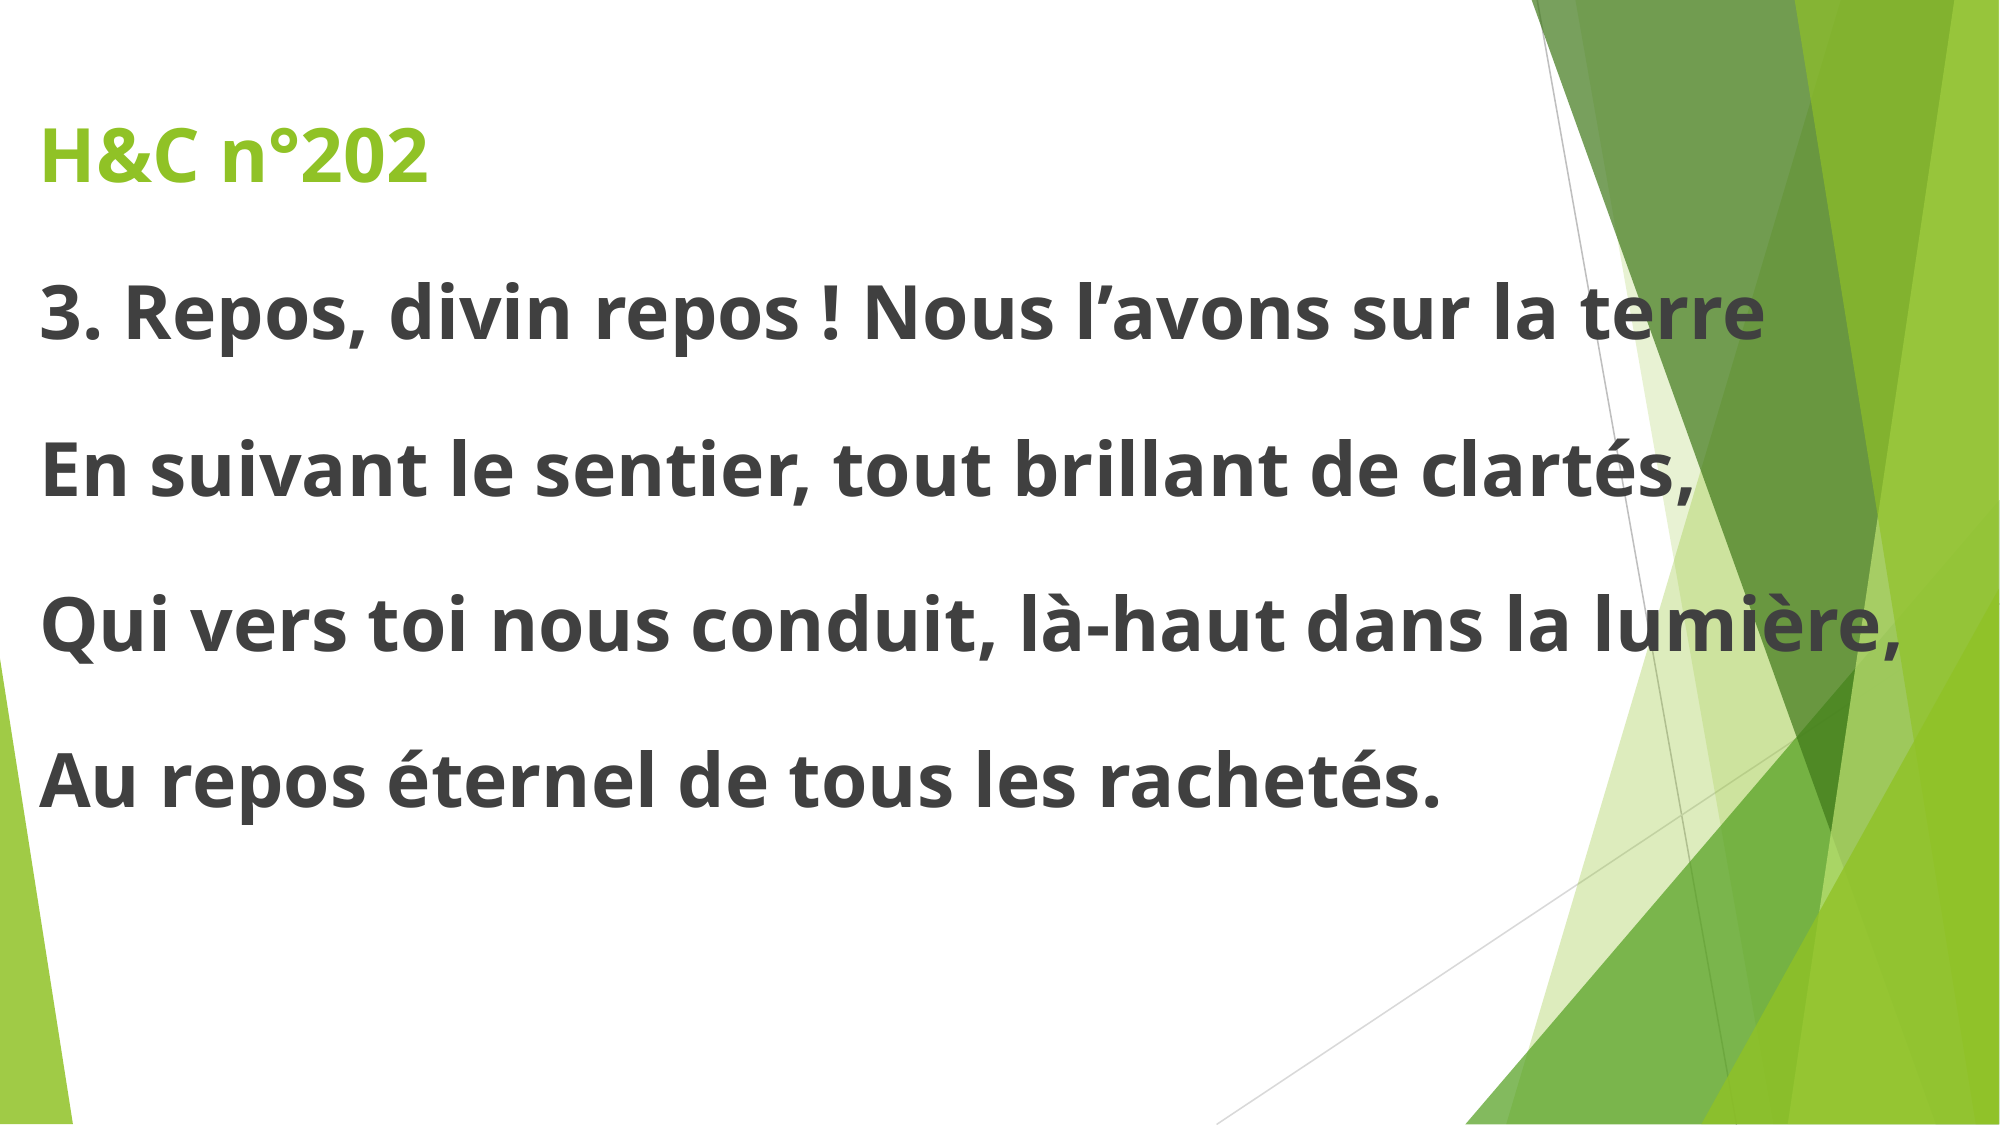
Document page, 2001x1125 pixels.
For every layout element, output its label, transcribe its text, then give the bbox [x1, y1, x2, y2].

text_box H&C n°202 [23, 99, 1522, 212]
text_box 3. Repos, divin repos ! Nous l’avons sur la terre En suivant le sentier, tout brillant de clartés, Qui vers toi nous conduit, là-haut dans la lumière, Au repos éternel de tous les rachetés. [23, 212, 1949, 1063]
